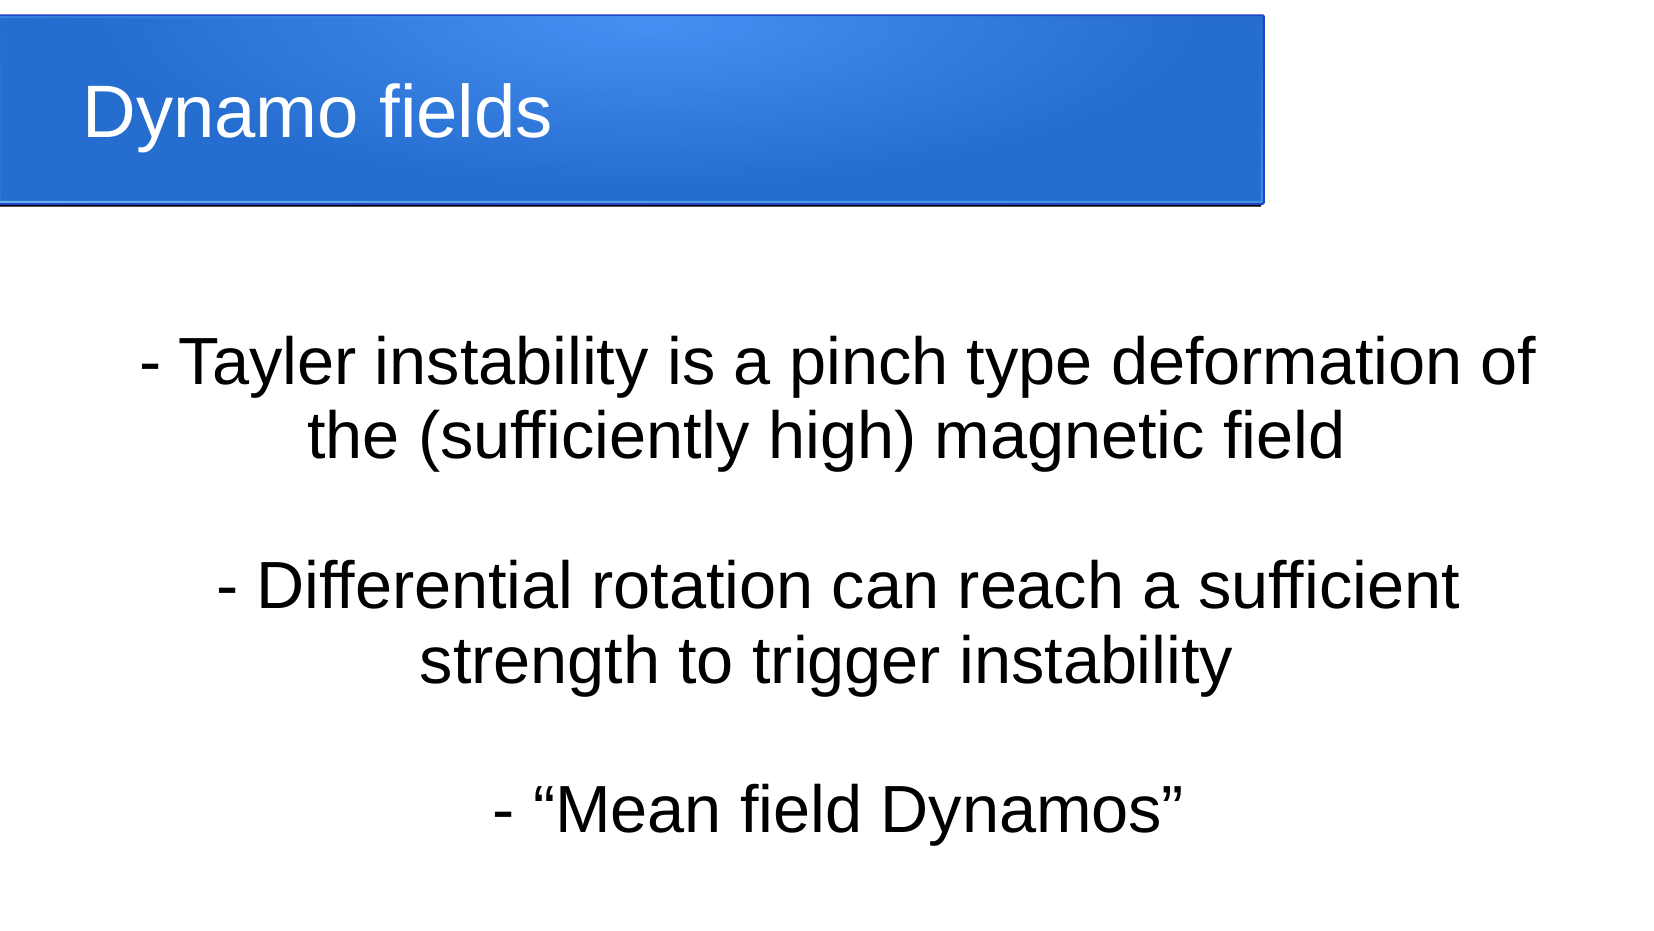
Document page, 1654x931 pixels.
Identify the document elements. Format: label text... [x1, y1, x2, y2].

subtitle - Tayler instability is a pinch type deformation of the (sufficiently high) magnetic field - Differential rotation can reach a sufficient strength to trigger instability - “Mean field Dynamos” [82, 315, 1571, 856]
title Dynamo fields [82, 35, 1235, 189]
